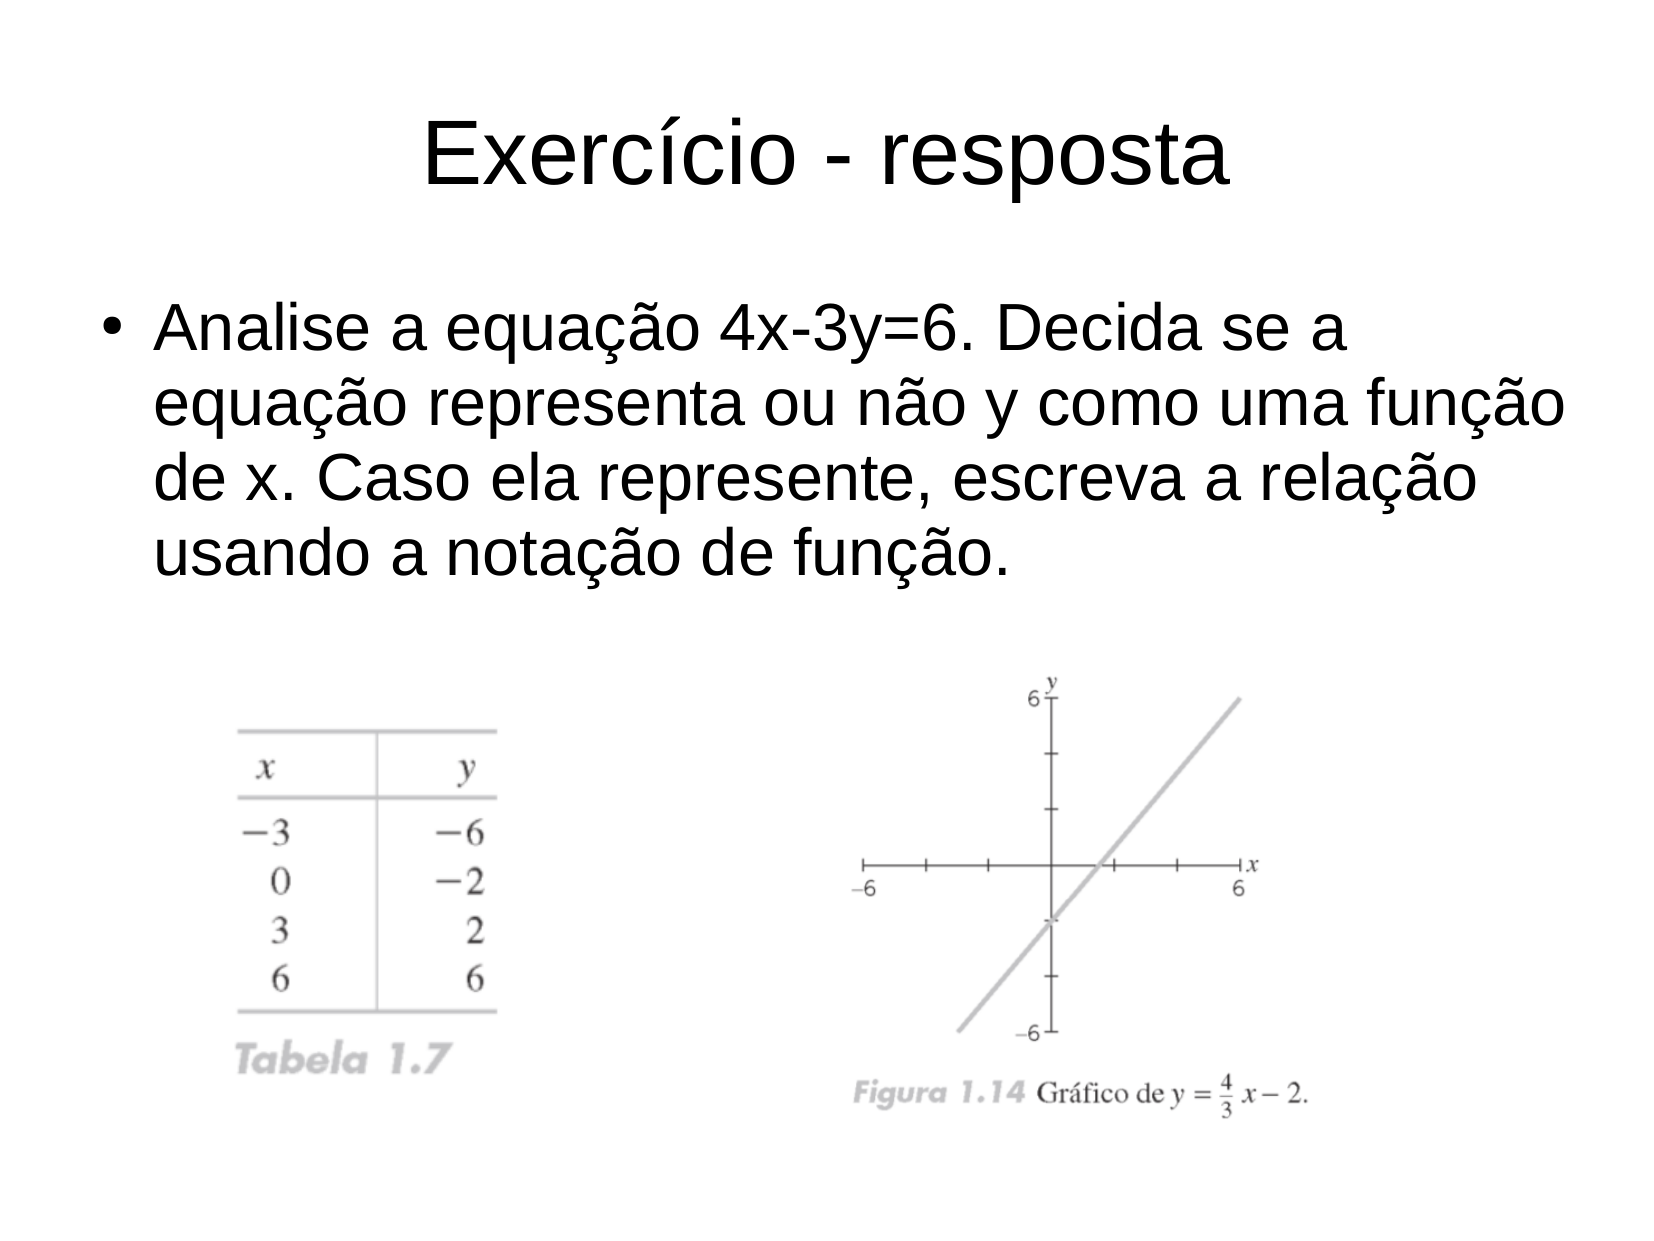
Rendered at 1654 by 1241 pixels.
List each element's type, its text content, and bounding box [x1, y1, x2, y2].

title Exercício - resposta [82, 49, 1571, 257]
picture [779, 625, 1399, 1143]
list Analise a equação 4x-3y=6. Decida se a equação representa ou não y como uma função de x. Caso ela represente, escreva a relação usando a notação de função. [82, 290, 1571, 1010]
picture [194, 673, 579, 1119]
